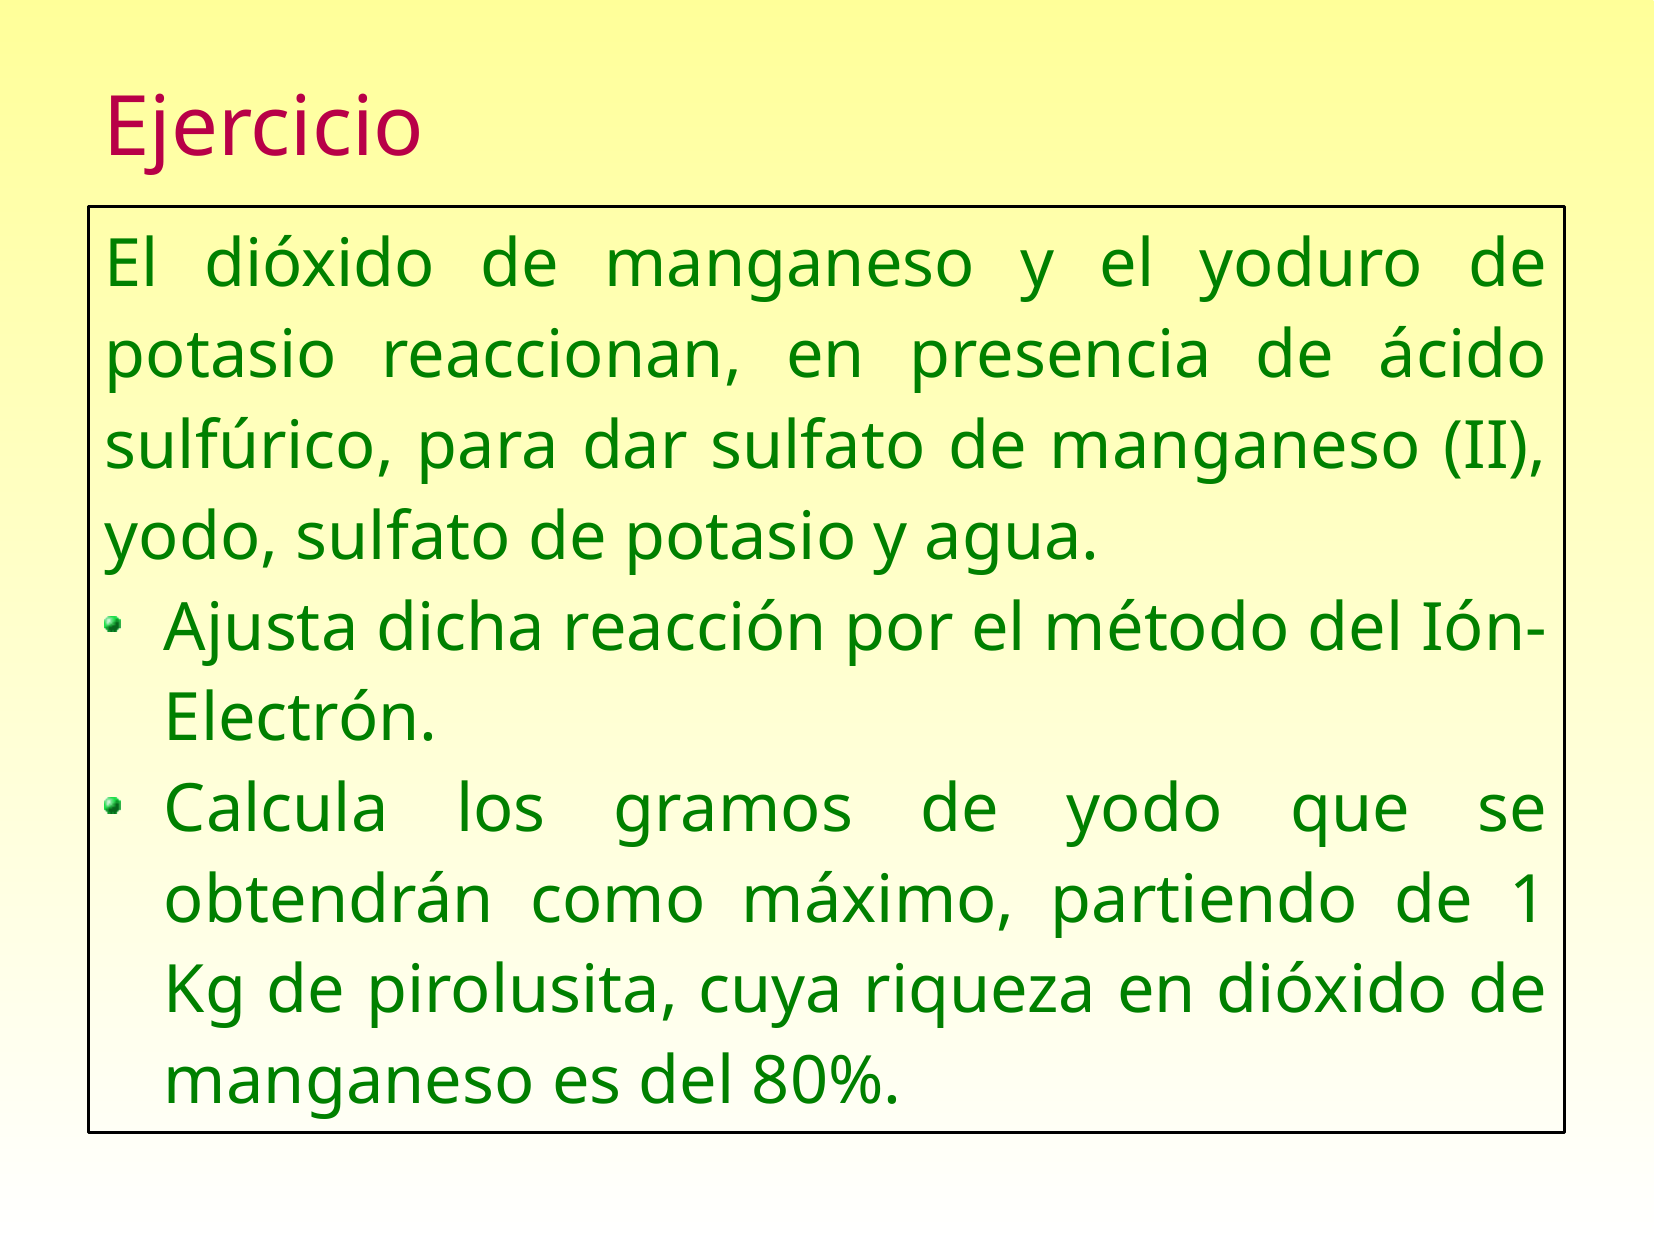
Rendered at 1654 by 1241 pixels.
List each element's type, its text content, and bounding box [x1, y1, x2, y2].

text_box El dióxido de manganeso y el yoduro de potasio reaccionan, en presencia de ácido sulfúrico, para dar sulfato de manganeso (II), yodo, sulfato de potasio y agua. Ajusta dicha reacción por el método del Ión-Electrón. Calcula los gramos de yodo que se obtendrán como máximo, partiendo de 1 Kg de pirolusita, cuya riqueza en dióxido de manganeso es del 80%. [88, 206, 1565, 1028]
text_box Ejercicio [88, 59, 1565, 174]
